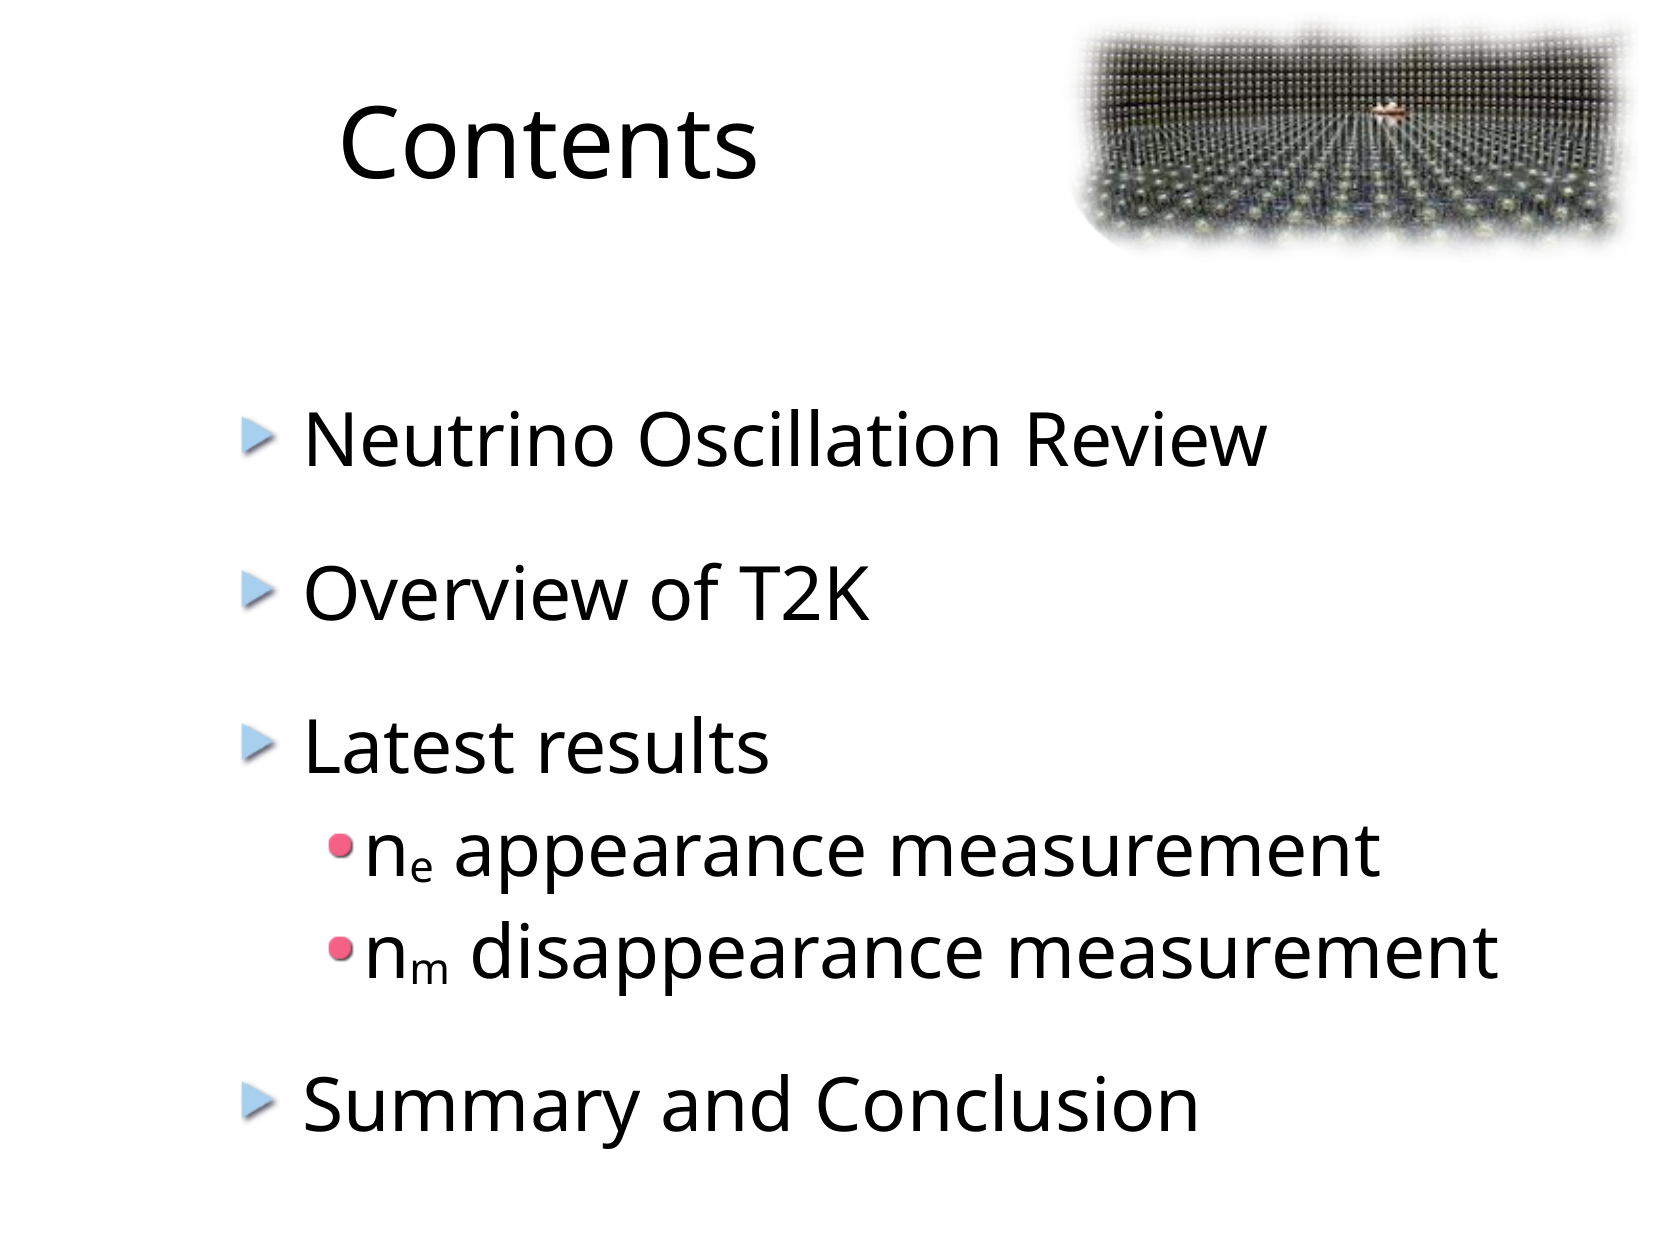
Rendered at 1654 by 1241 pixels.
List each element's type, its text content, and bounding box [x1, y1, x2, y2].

picture [1062, 11, 1638, 262]
text_box Neutrino Oscillation Review Overview of T2K Latest results ne appearance measurement nm disappearance measurement Summary and Conclusion [224, 328, 1425, 1050]
title Contents [23, 23, 1075, 257]
picture [239, 1077, 283, 1128]
